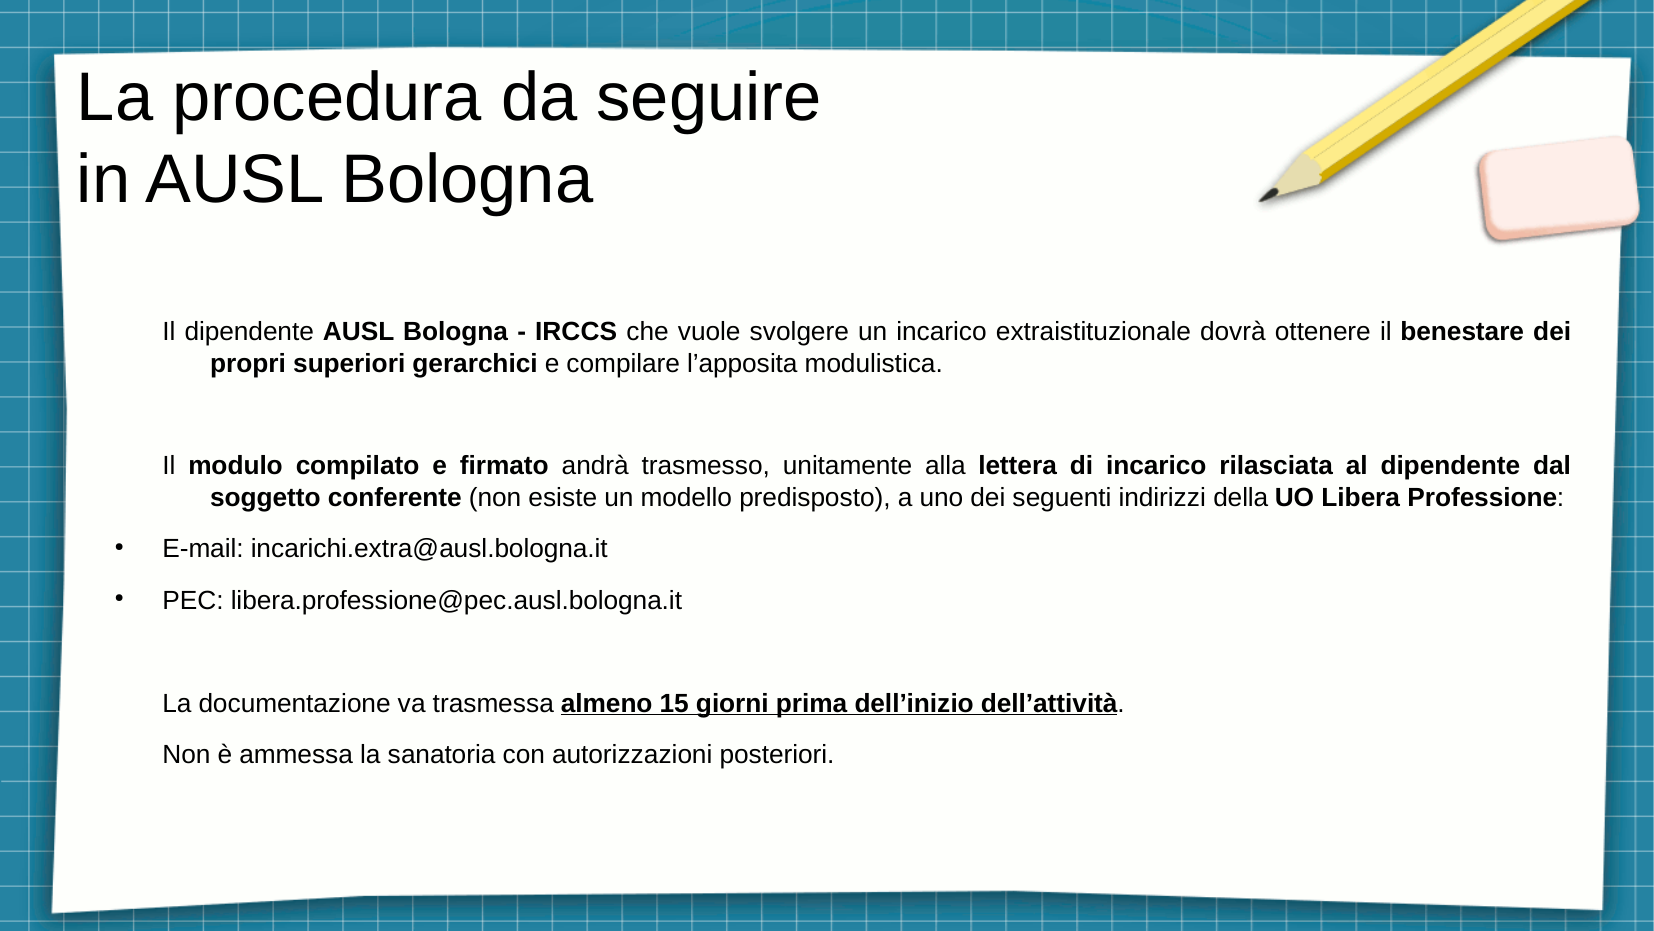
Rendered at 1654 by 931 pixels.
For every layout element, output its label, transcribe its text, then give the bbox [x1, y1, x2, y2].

list Il dipendente AUSL Bologna - IRCCS che vuole svolgere un incarico extraistituzionale dovrà ottenere il benestare dei propri superiori gerarchici e compilare l’apposita modulistica. Il modulo compilato e firmato andrà trasmesso, unitamente alla lettera di incarico rilasciata al dipendente dal soggetto conferente (non esiste un modello predisposto), a uno dei seguenti indirizzi della UO Libera Professione: E-mail: incarichi.extra@ausl.bologna.it PEC: libera.professione@pec.ausl.bologna.it La documentazione va trasmessa almeno 15 giorni prima dell’inizio dell’attività. Non è ammessa la sanatoria con autorizzazioni posteriori. [82, 240, 1571, 781]
title La procedura da seguire in AUSL Bologna [76, 51, 1565, 207]
